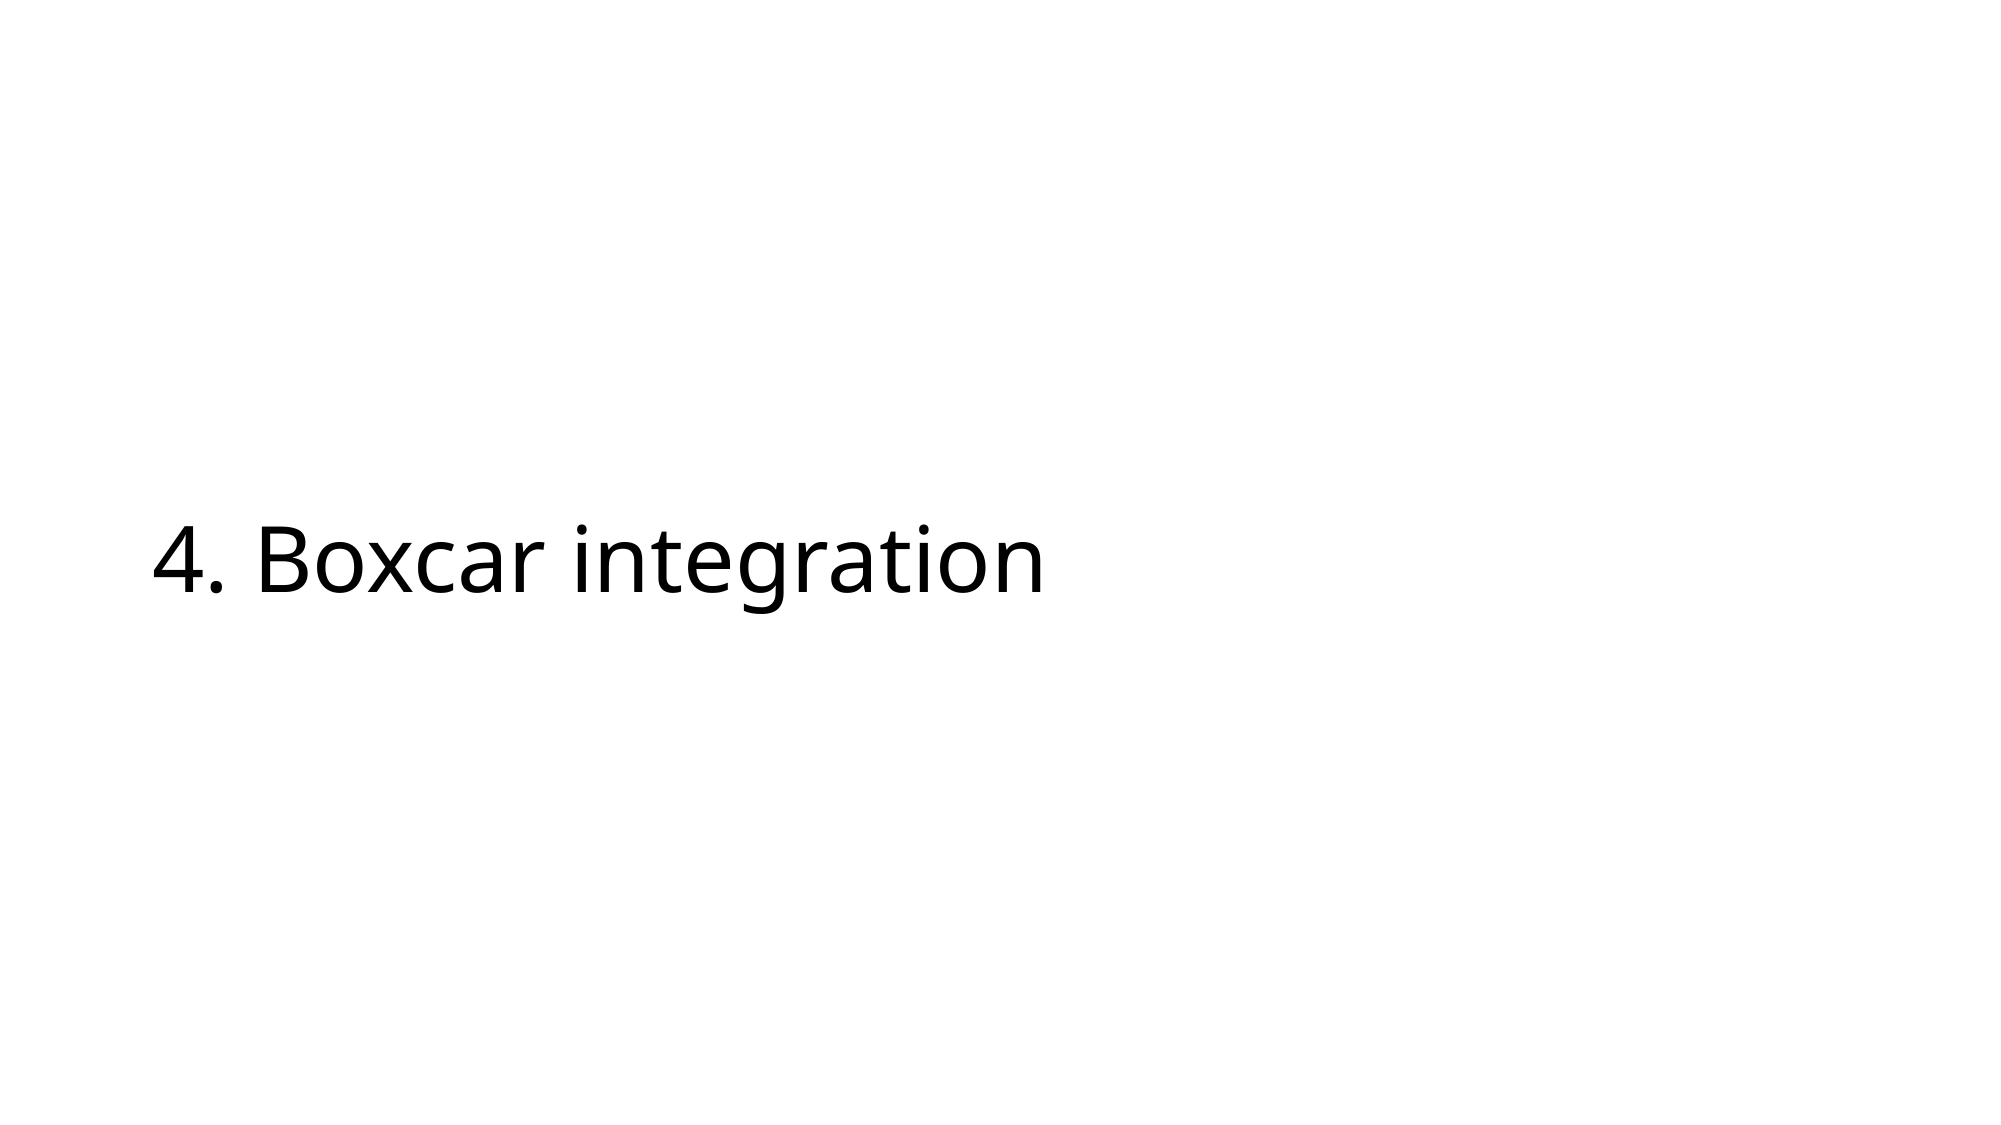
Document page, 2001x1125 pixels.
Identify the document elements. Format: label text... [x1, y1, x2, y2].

title 4. Boxcar integration [137, 453, 1863, 672]
